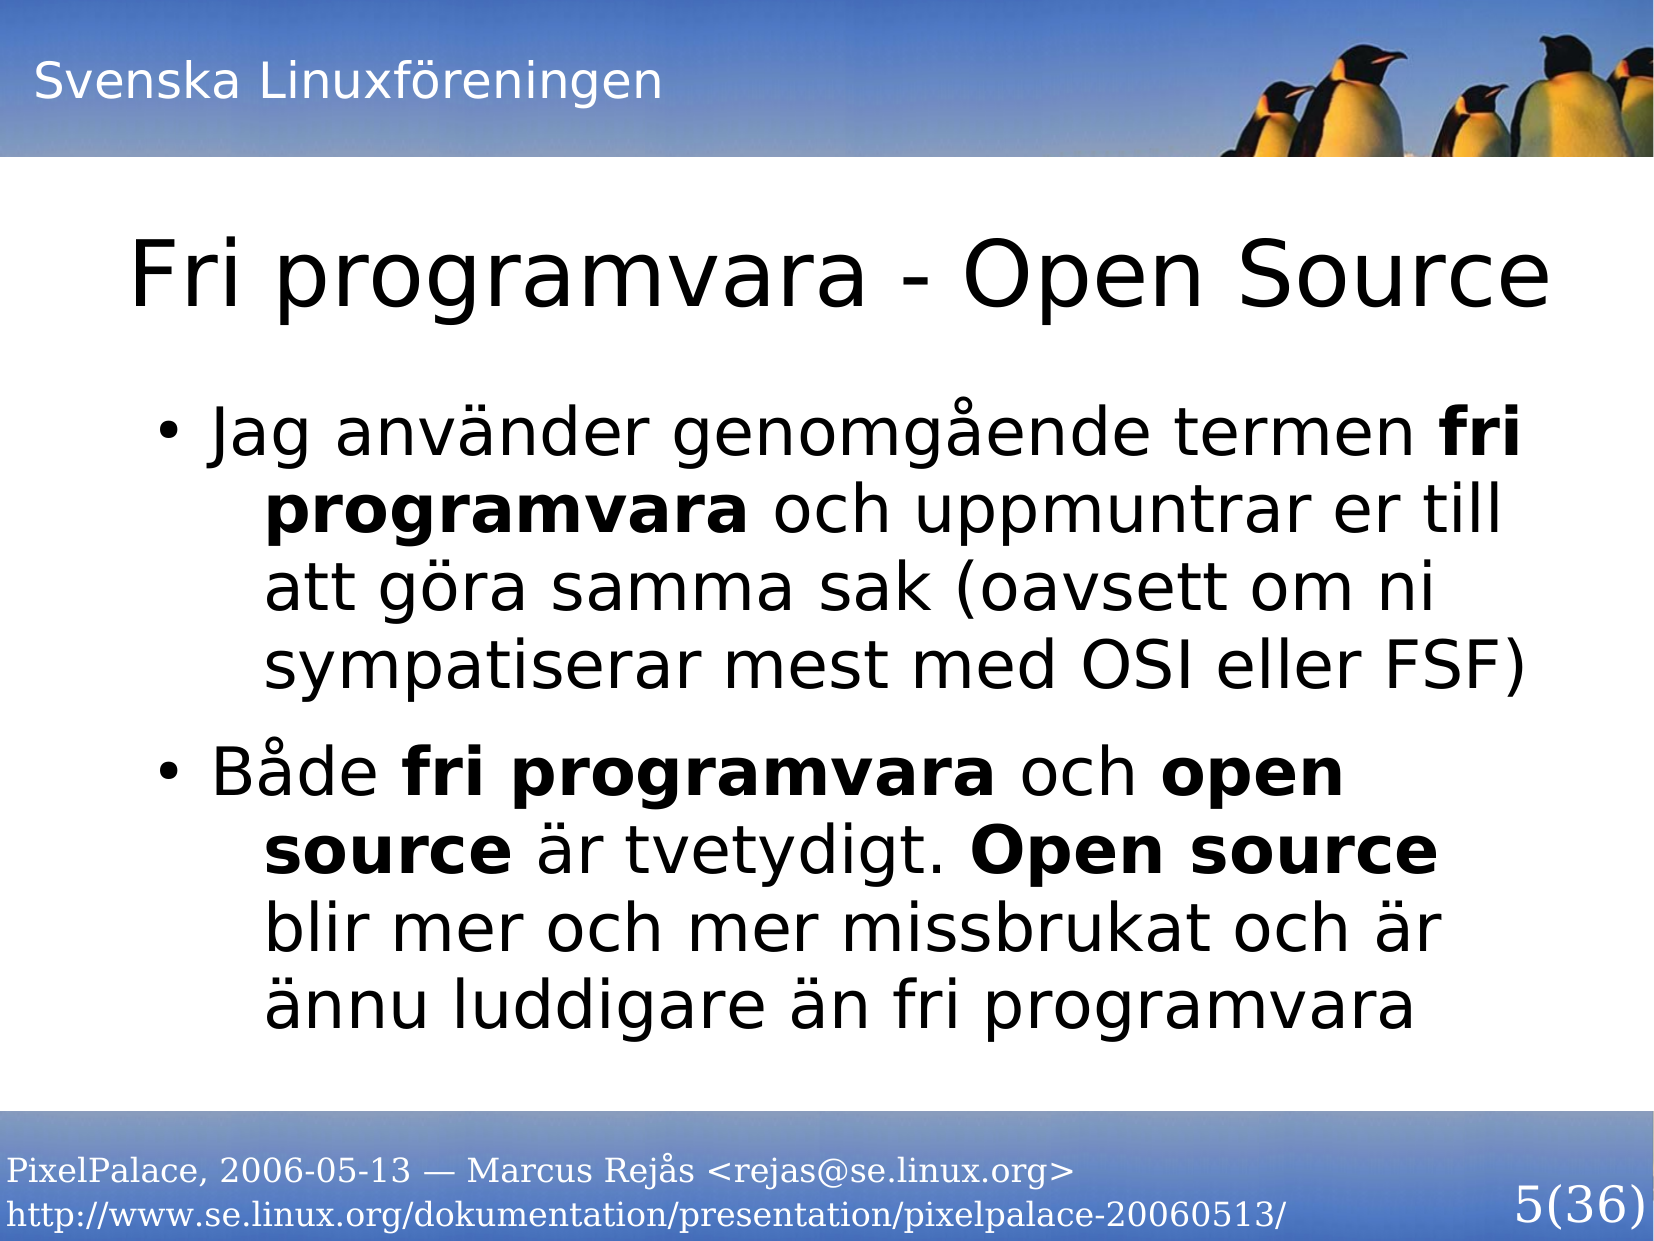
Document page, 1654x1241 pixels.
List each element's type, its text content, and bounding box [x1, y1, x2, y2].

title Fri programvara - Open Source [88, 160, 1595, 389]
picture [0, 0, 1654, 157]
picture [0, 1111, 1654, 1241]
list Jag använder genomgående termen fri programvara och uppmuntrar er till att göra samma sak (oavsett om ni sympatiserar mest med OSI eller FSF) Både fri programvara och open source är tvetydigt. Open source blir mer och mer missbrukat och är ännu luddigare än fri programvara [121, 392, 1534, 1092]
